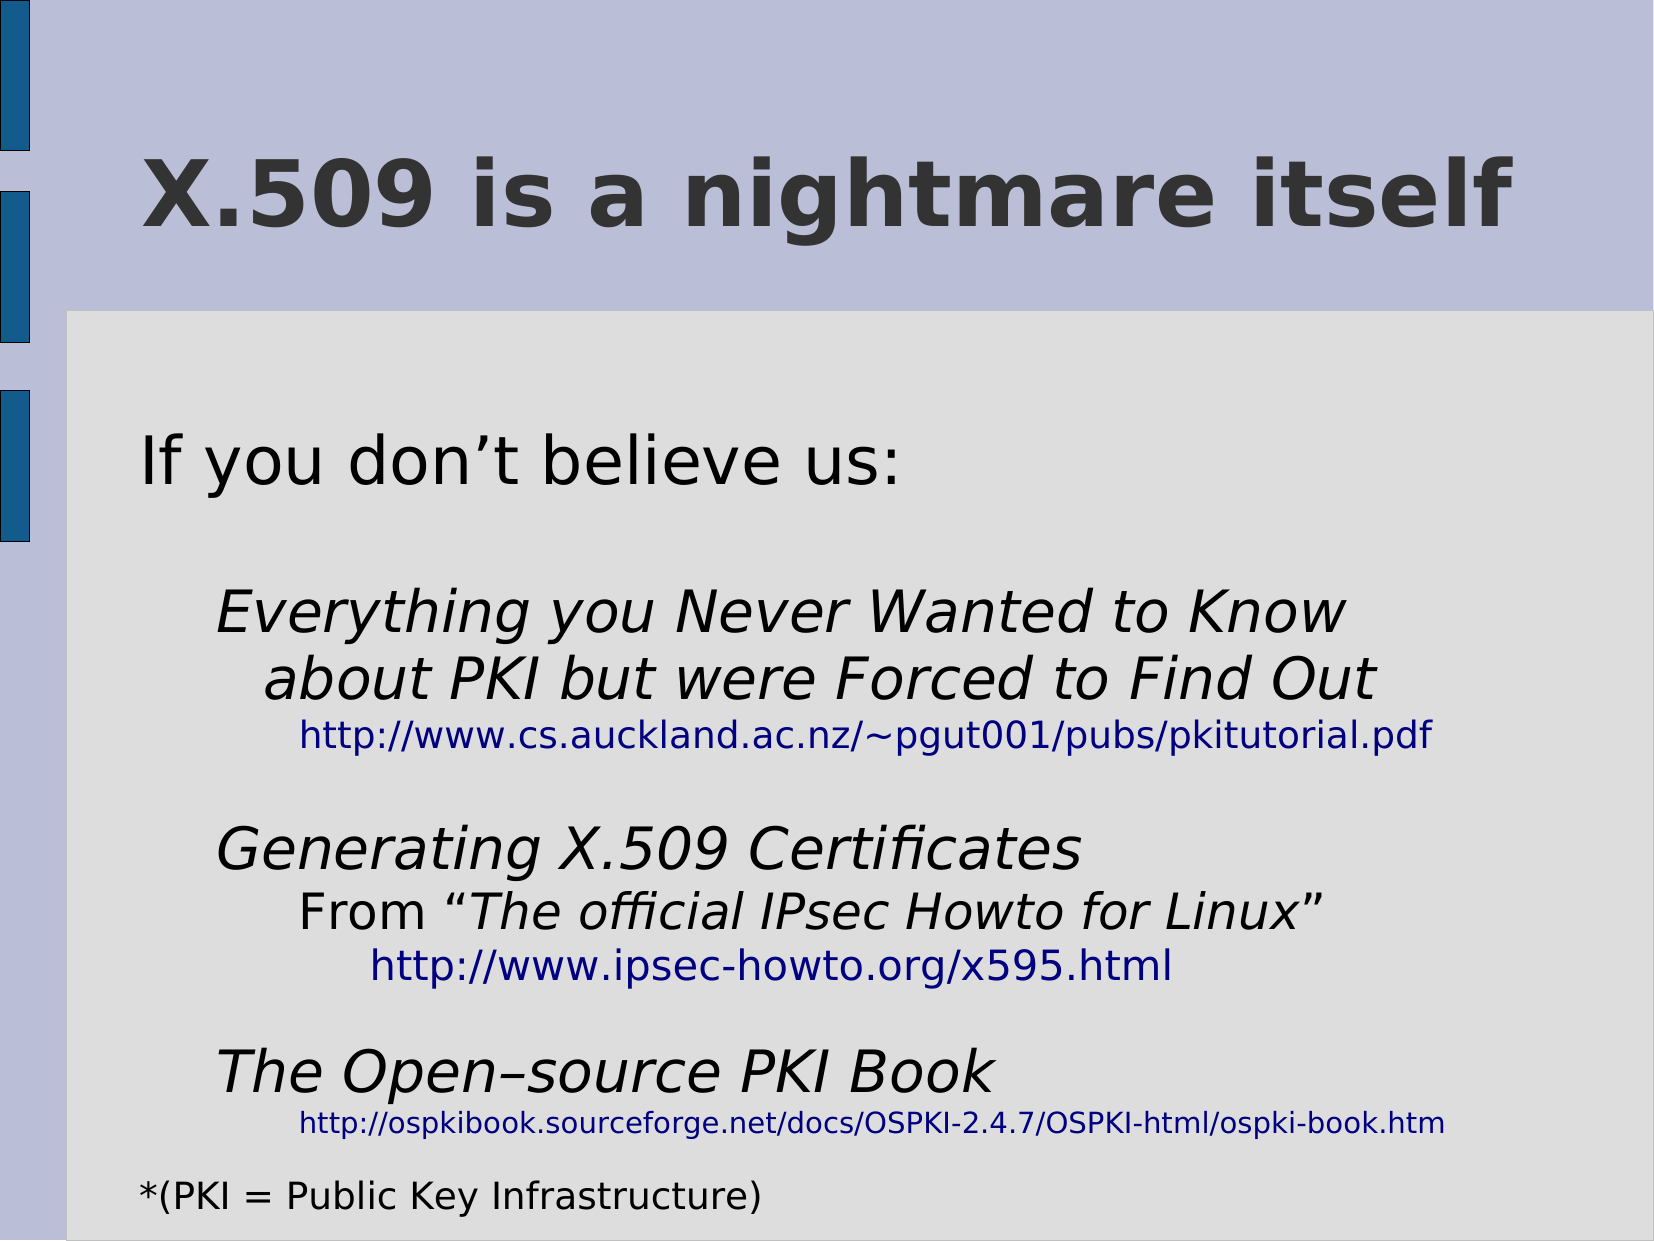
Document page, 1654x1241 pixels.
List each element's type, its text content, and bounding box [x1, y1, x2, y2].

title X.509 is a nightmare itself [121, 91, 1534, 299]
list If you don’t believe us: Everything you Never Wanted to Know about PKI but were Forced to Find Out http://www.cs.auckland.ac.nz/~pgut001/pubs/pkitutorial.pdf Generating X.509 Certificates From “The official IPsec Howto for Linux” http://www.ipsec-howto.org/x595.html The Open–source PKI Book http://ospkibook.sourceforge.net/docs/OSPKI-2.4.7/OSPKI-html/ospki-book.htm *(PKI = Public Key Infrastructure) [121, 344, 1534, 1219]
